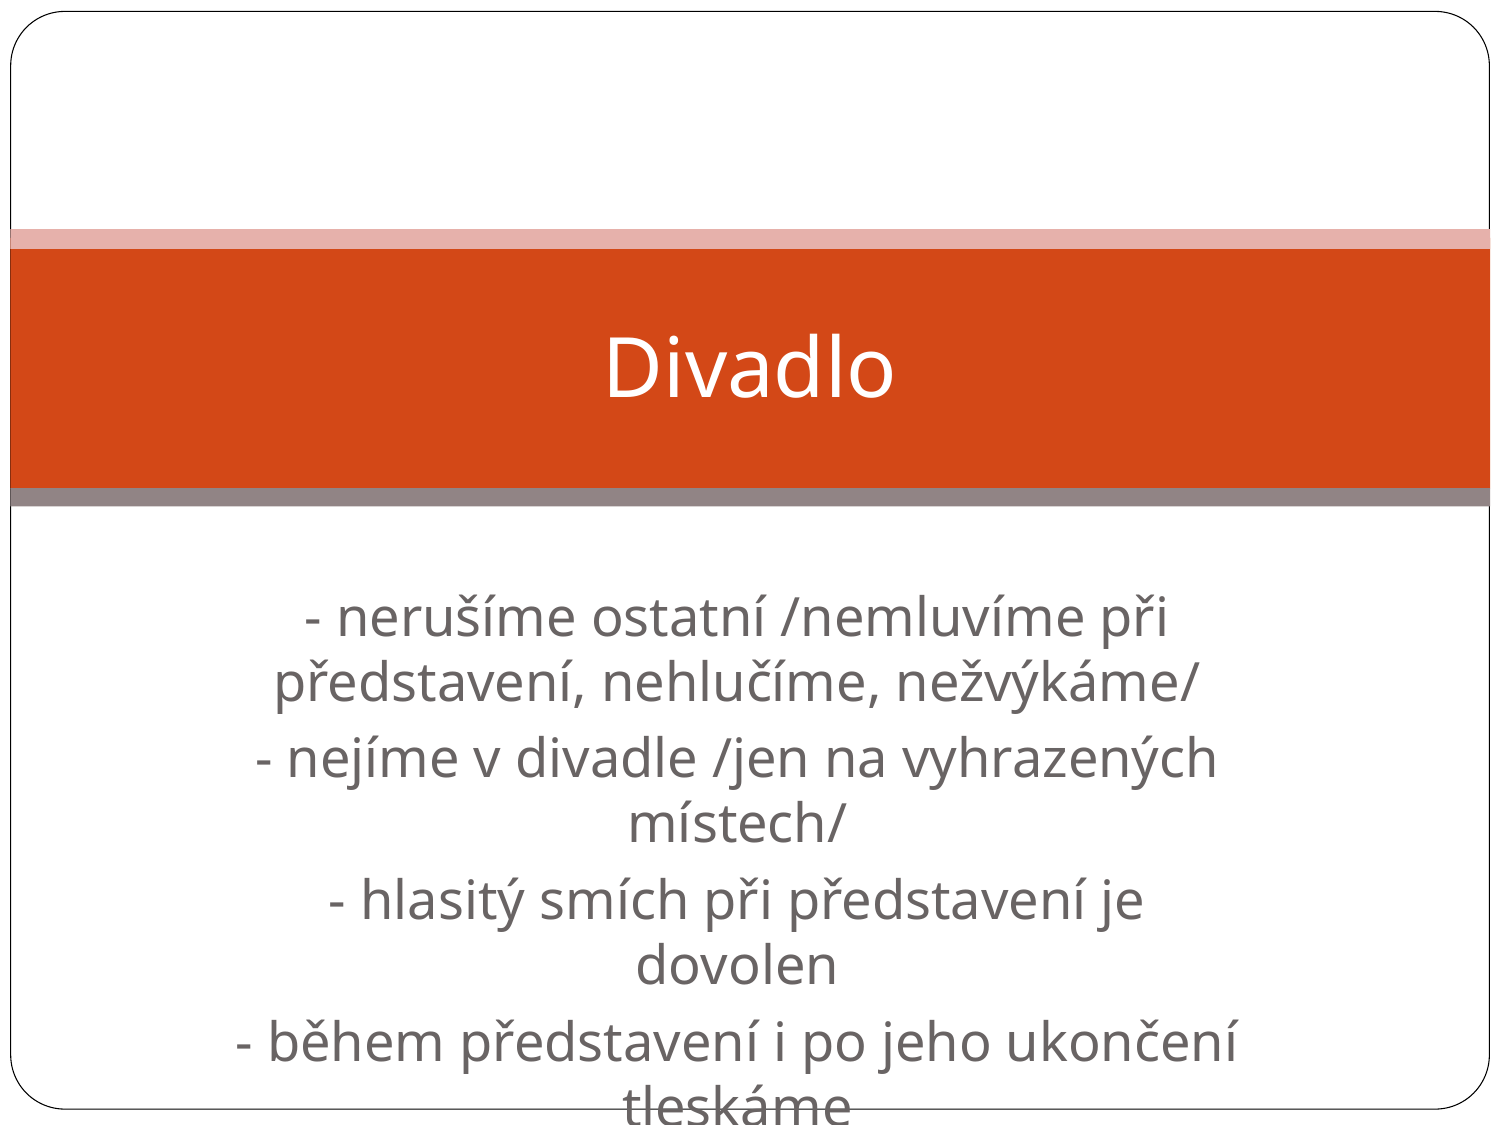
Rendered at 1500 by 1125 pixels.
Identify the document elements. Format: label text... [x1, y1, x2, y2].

text_box - nerušíme ostatní /nemluvíme při představení, nehlučíme, nežvýkáme/ - nejíme v divadle /jen na vyhrazených místech/ - hlasitý smích při představení je dovolen - během představení i po jeho ukončení tleskáme - po představení je možný i dupot a volání bravo [212, 574, 1263, 1125]
title Divadlo [75, 247, 1426, 489]
